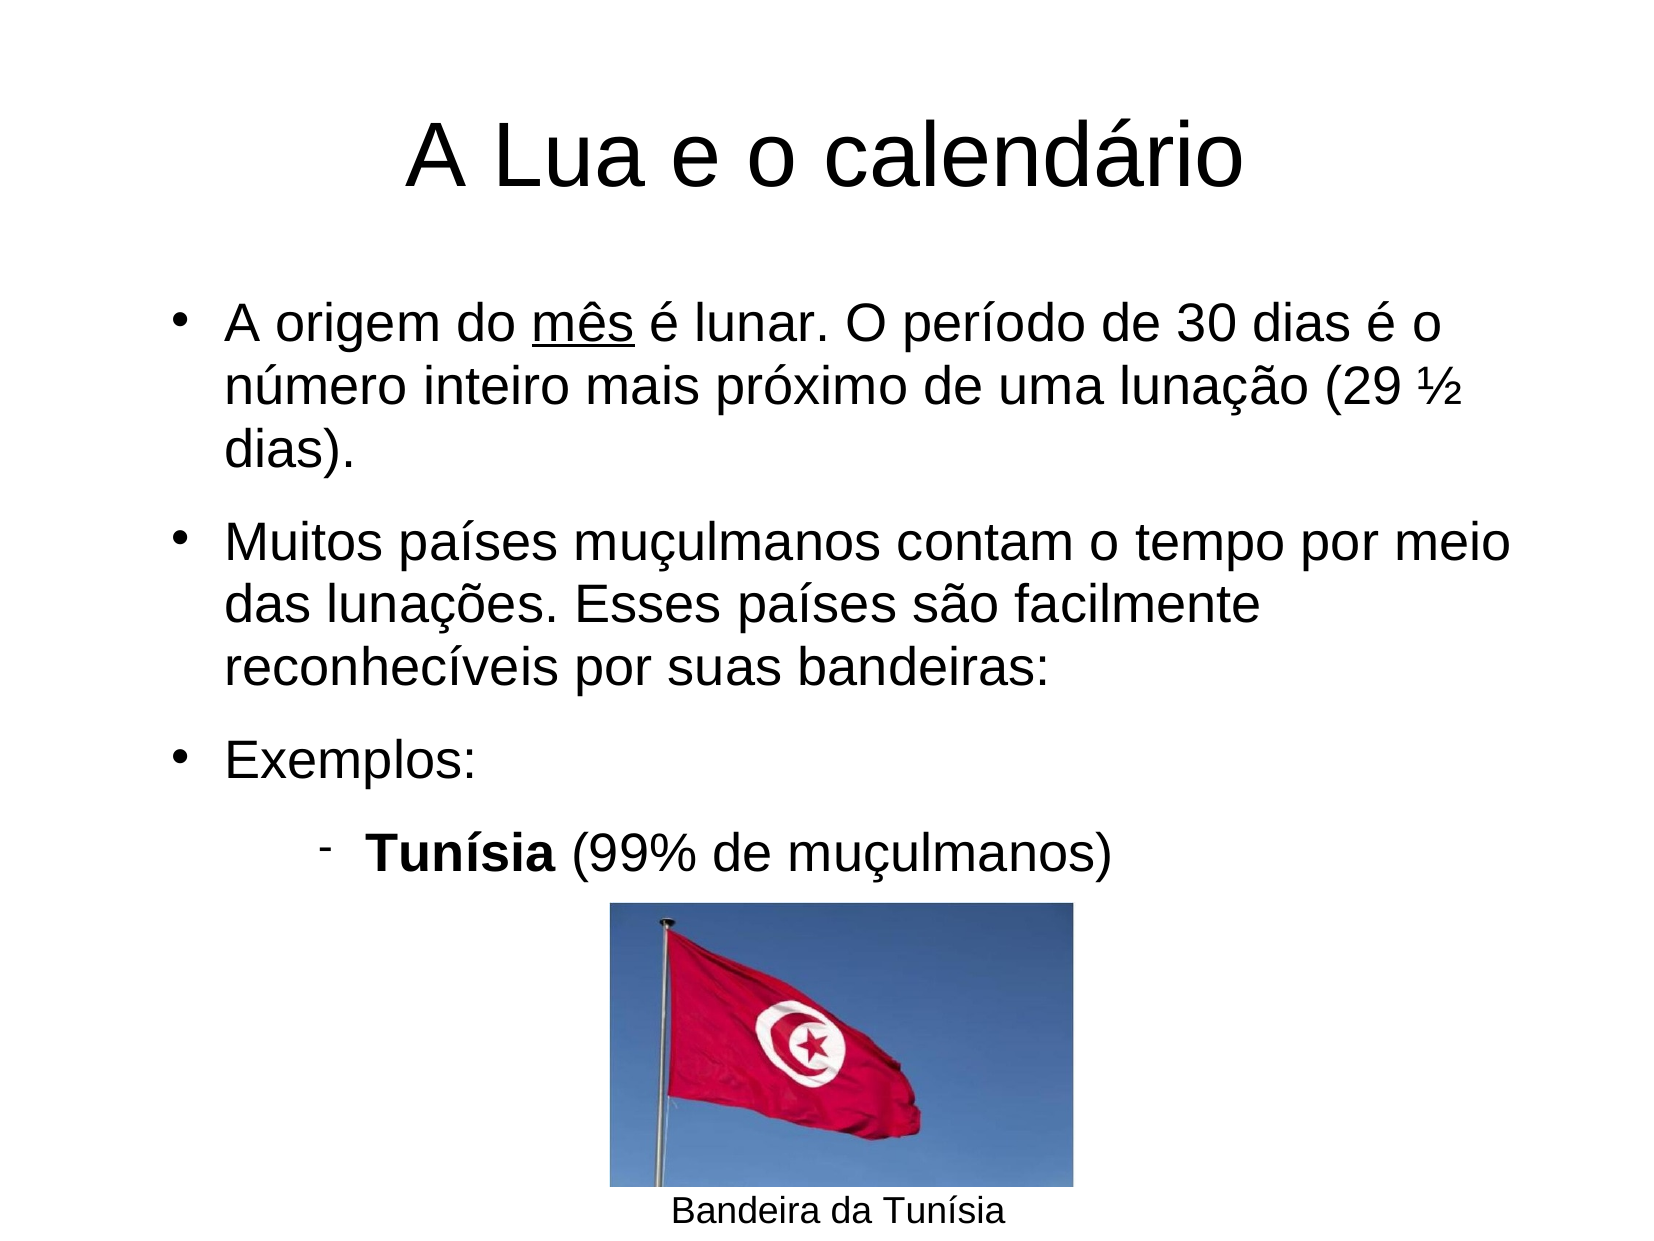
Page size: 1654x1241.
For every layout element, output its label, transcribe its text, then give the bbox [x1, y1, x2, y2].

text_box Bandeira da Tunísia [656, 1176, 1019, 1237]
list A origem do mês é lunar. O período de 30 dias é o número inteiro mais próximo de uma lunação (29 ½ dias). Muitos países muçulmanos contam o tempo por meio das lunações. Esses países são facilmente reconhecíveis por suas bandeiras: Exemplos: Tunísia (99% de muçulmanos) [82, 290, 1571, 1010]
title A Lua e o calendário [82, 49, 1571, 257]
picture [609, 902, 1076, 1187]
